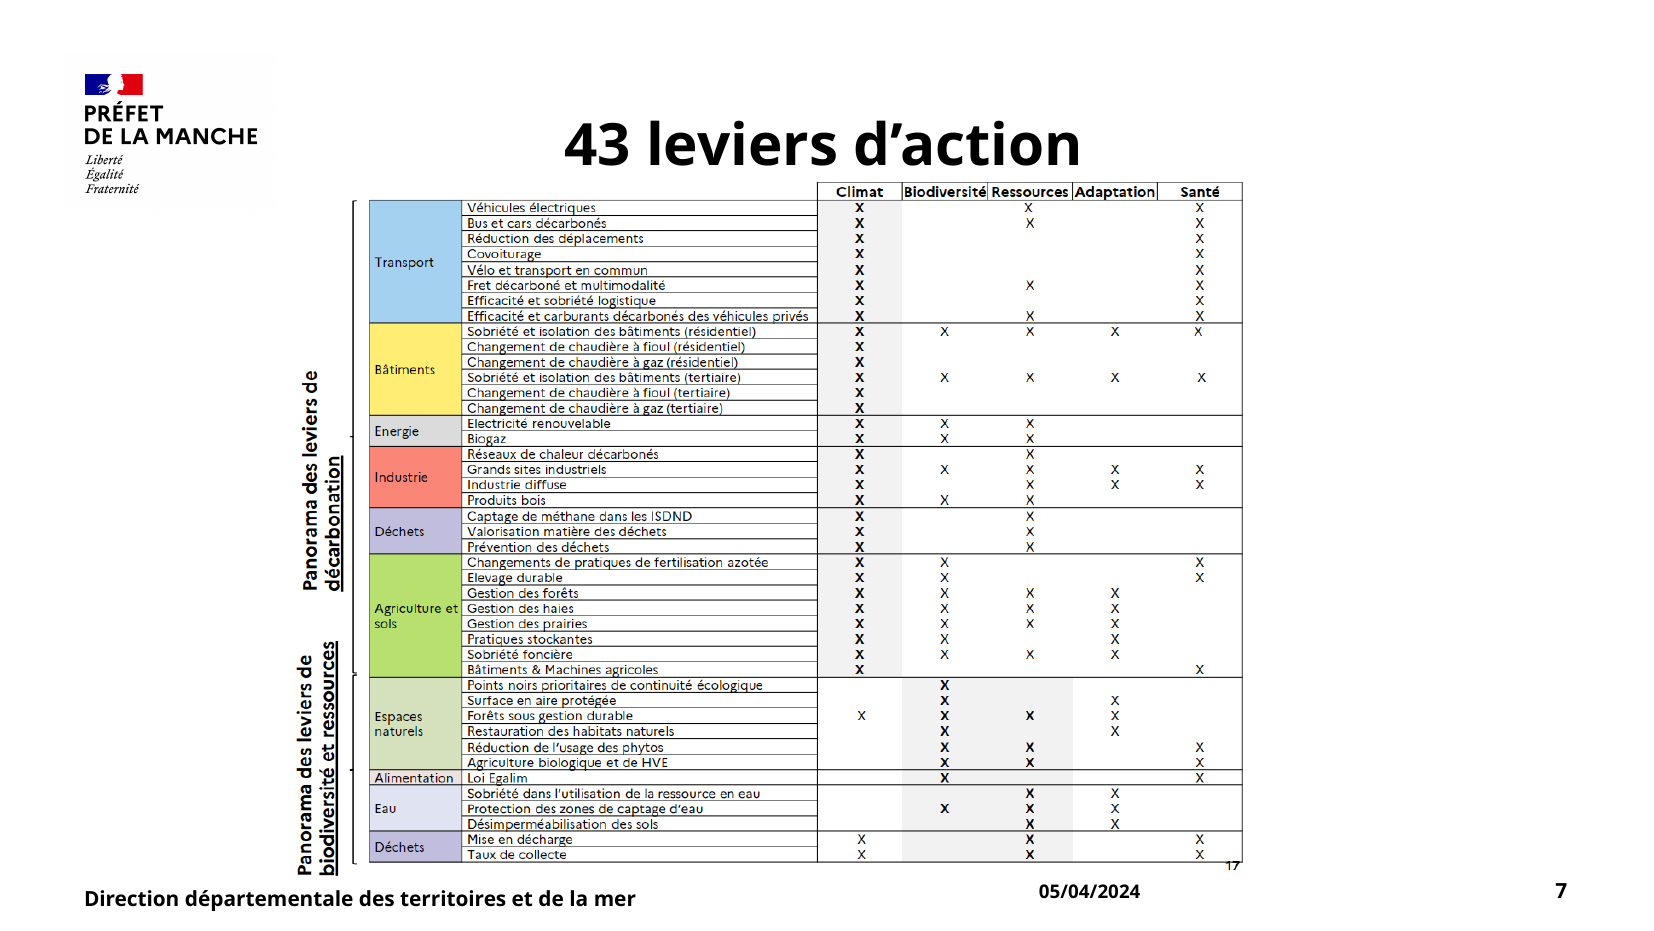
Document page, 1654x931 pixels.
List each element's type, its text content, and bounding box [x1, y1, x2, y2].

picture [64, 53, 278, 214]
title 43 leviers d’action [79, 64, 1568, 221]
picture [294, 177, 1247, 881]
